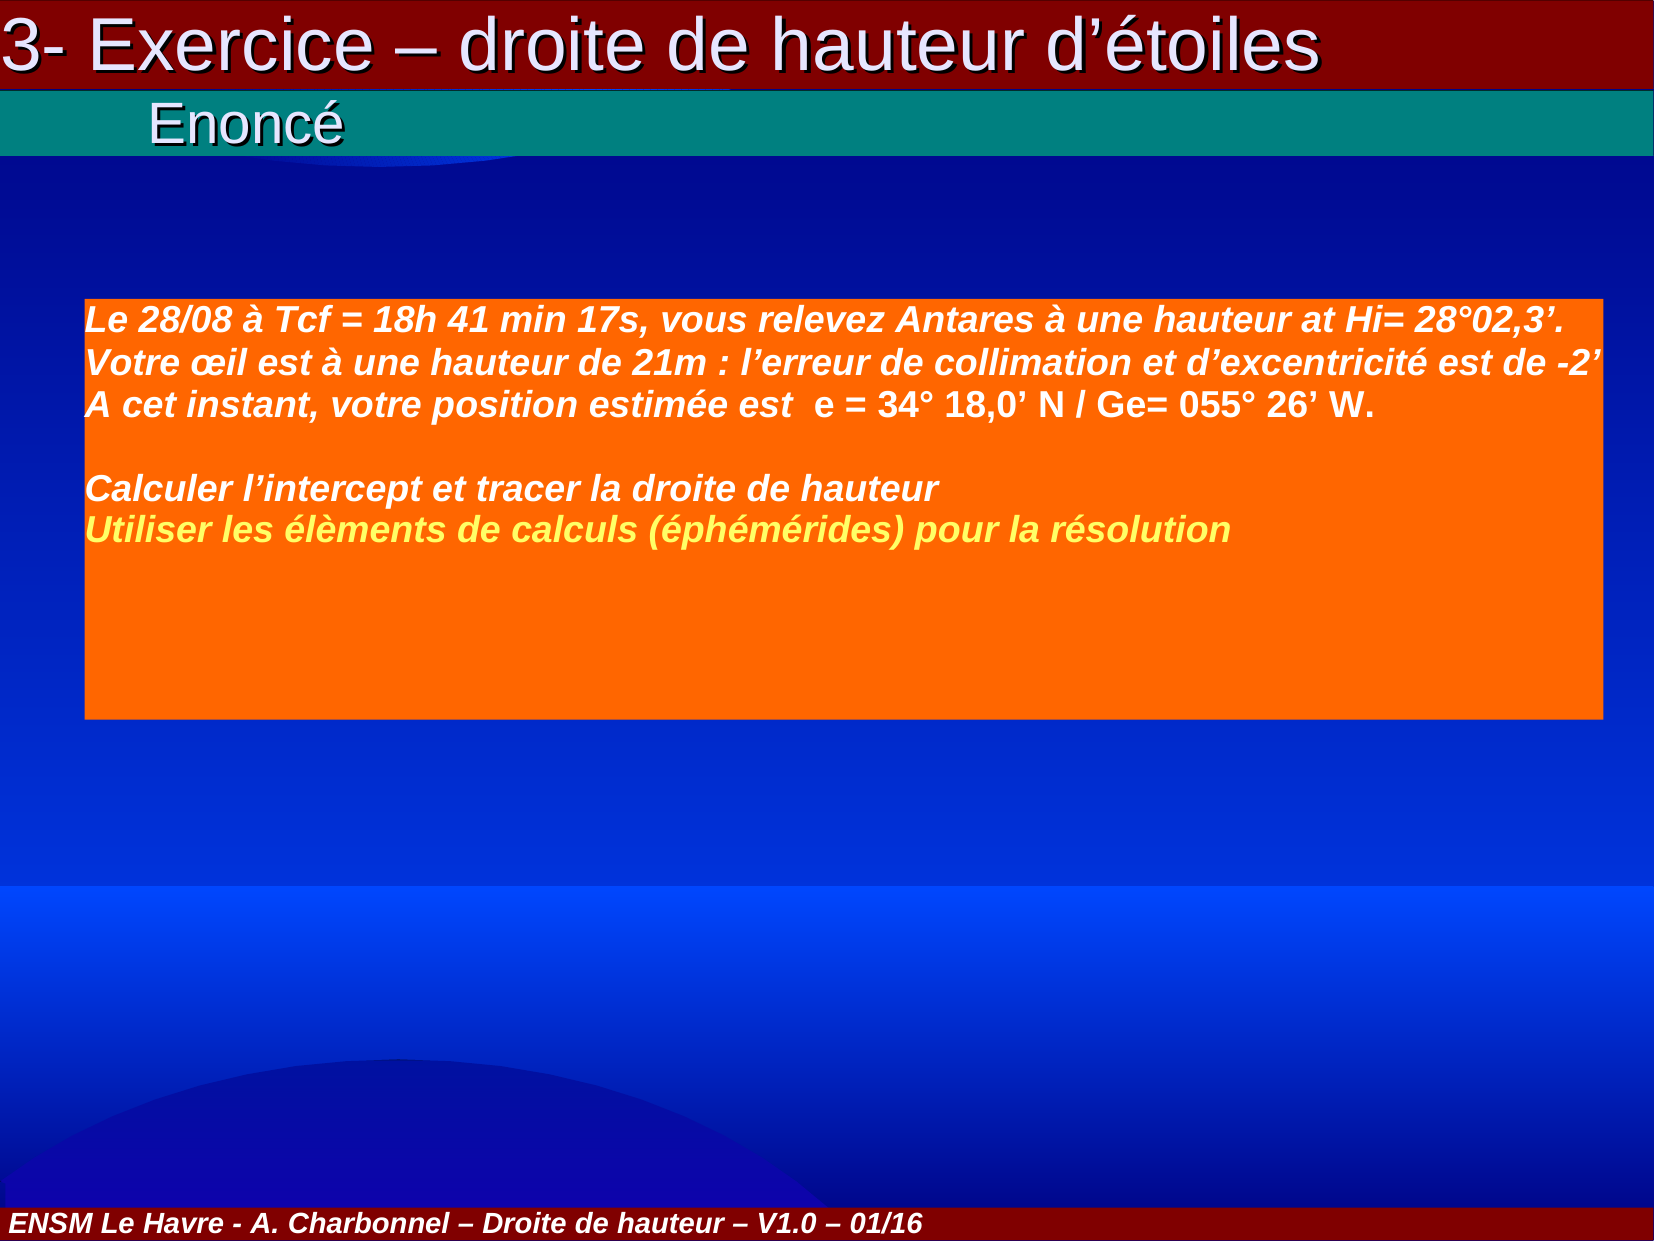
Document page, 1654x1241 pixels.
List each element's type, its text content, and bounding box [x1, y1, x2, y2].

text_box ENSM Le Havre - A. Charbonnel – Droite de hauteur – V1.0 – 01/16 [0, 1207, 1654, 1241]
title Enoncé [0, 90, 1654, 156]
text_box Le 28/08 à Tcf = 18h 41 min 17s, vous relevez Antares à une hauteur at Hi= 28°02,3’. Votre œil est à une hauteur de 21m : l’erreur de collimation et d’excentricité est de -2’ A cet instant, votre position estimée est e = 34° 18,0’ N / Ge= 055° 26’ W. Calculer l’intercept et tracer la droite de hauteur Utiliser les élèments de calculs (éphémérides) pour la résolution [84, 298, 1604, 720]
title 3- Exercice – droite de hauteur d’étoiles [0, 0, 1654, 89]
